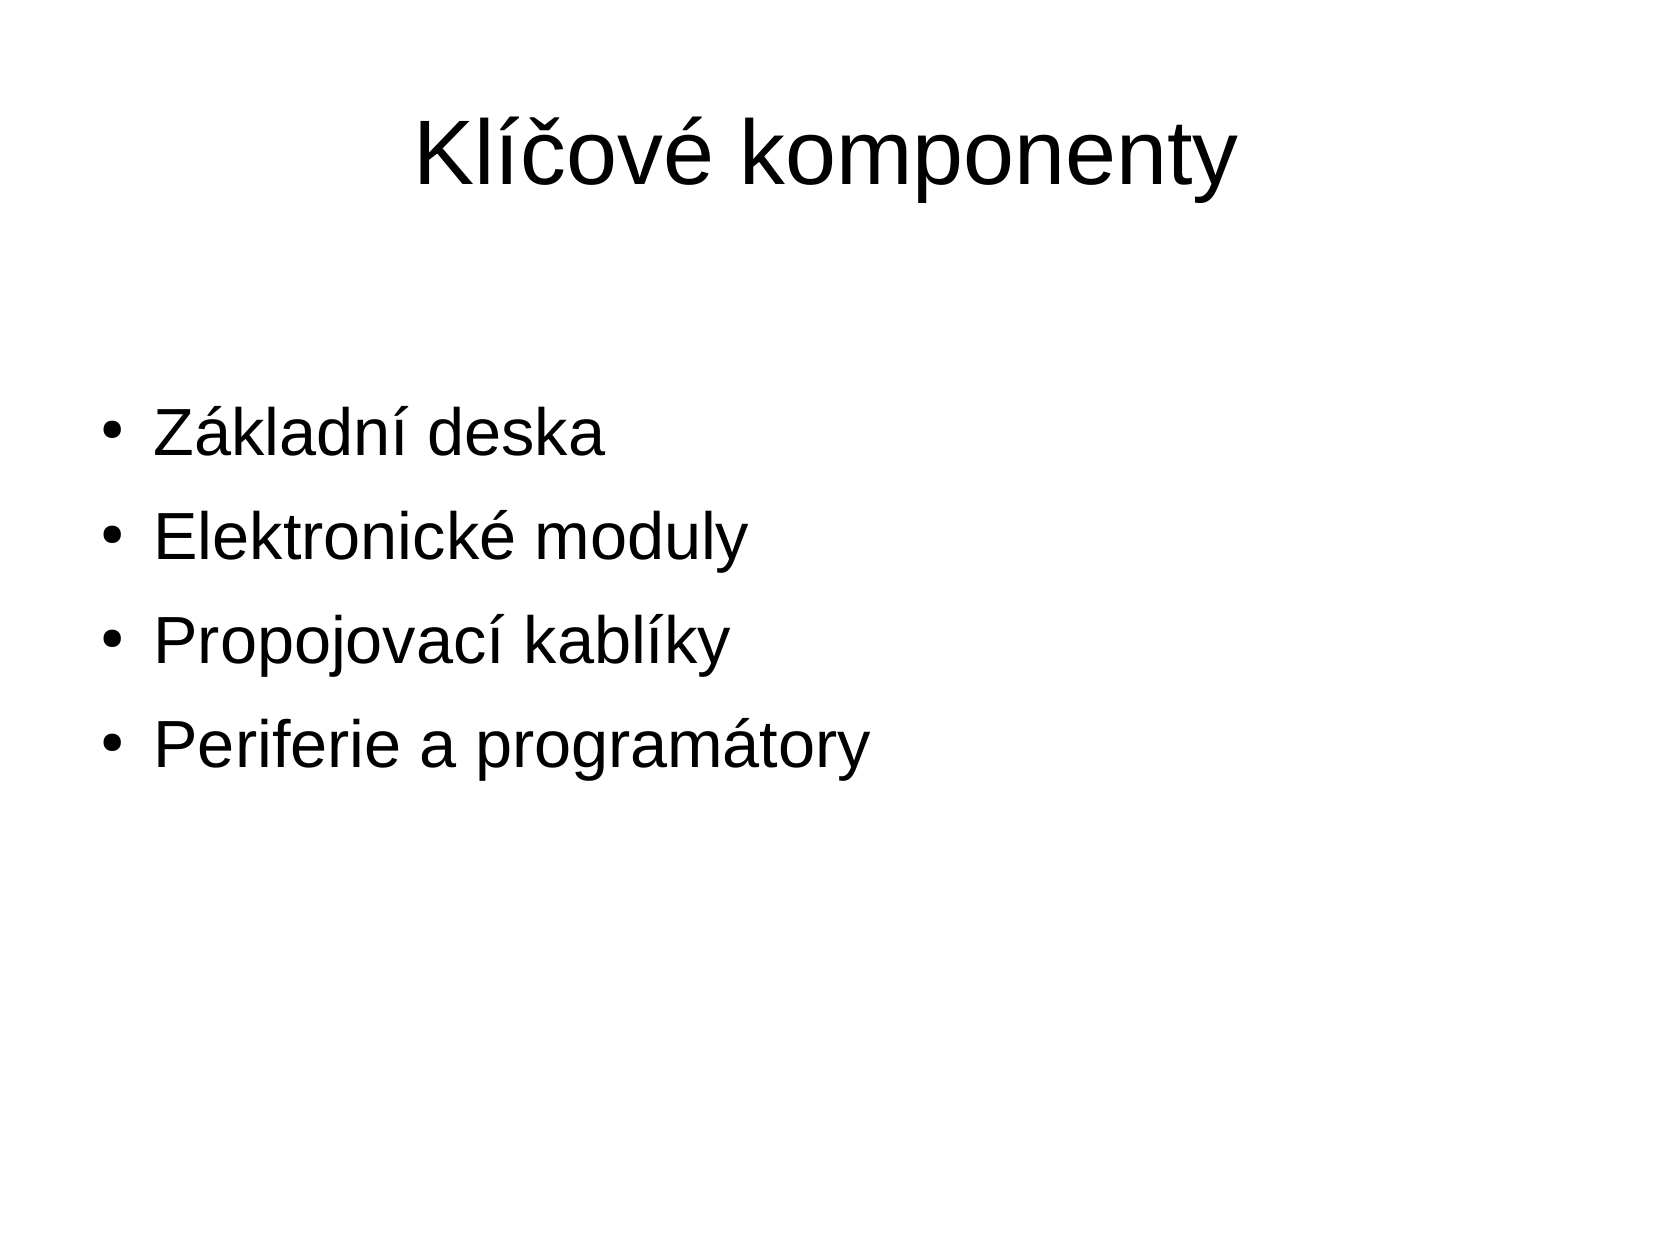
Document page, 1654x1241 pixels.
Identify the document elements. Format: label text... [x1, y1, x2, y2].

title Klíčové komponenty [82, 49, 1571, 257]
list Základní deska Elektronické moduly Propojovací kablíky Periferie a programátory [82, 290, 1571, 1109]
